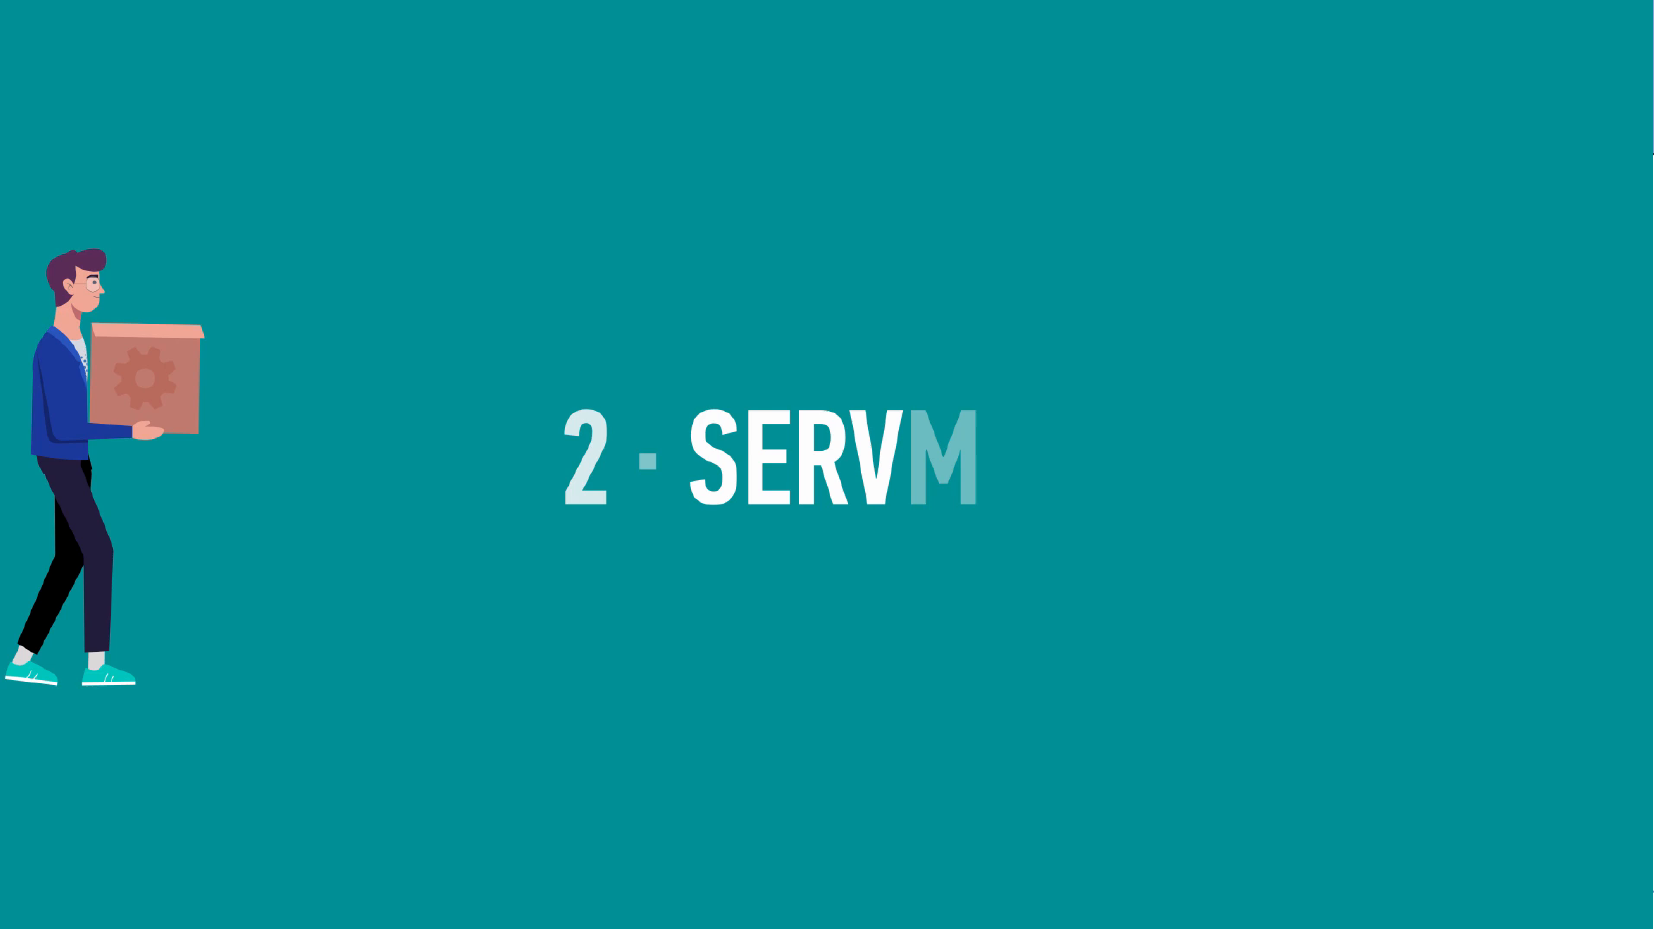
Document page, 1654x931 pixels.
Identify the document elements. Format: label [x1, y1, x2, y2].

text_box [0, 0, 1654, 930]
